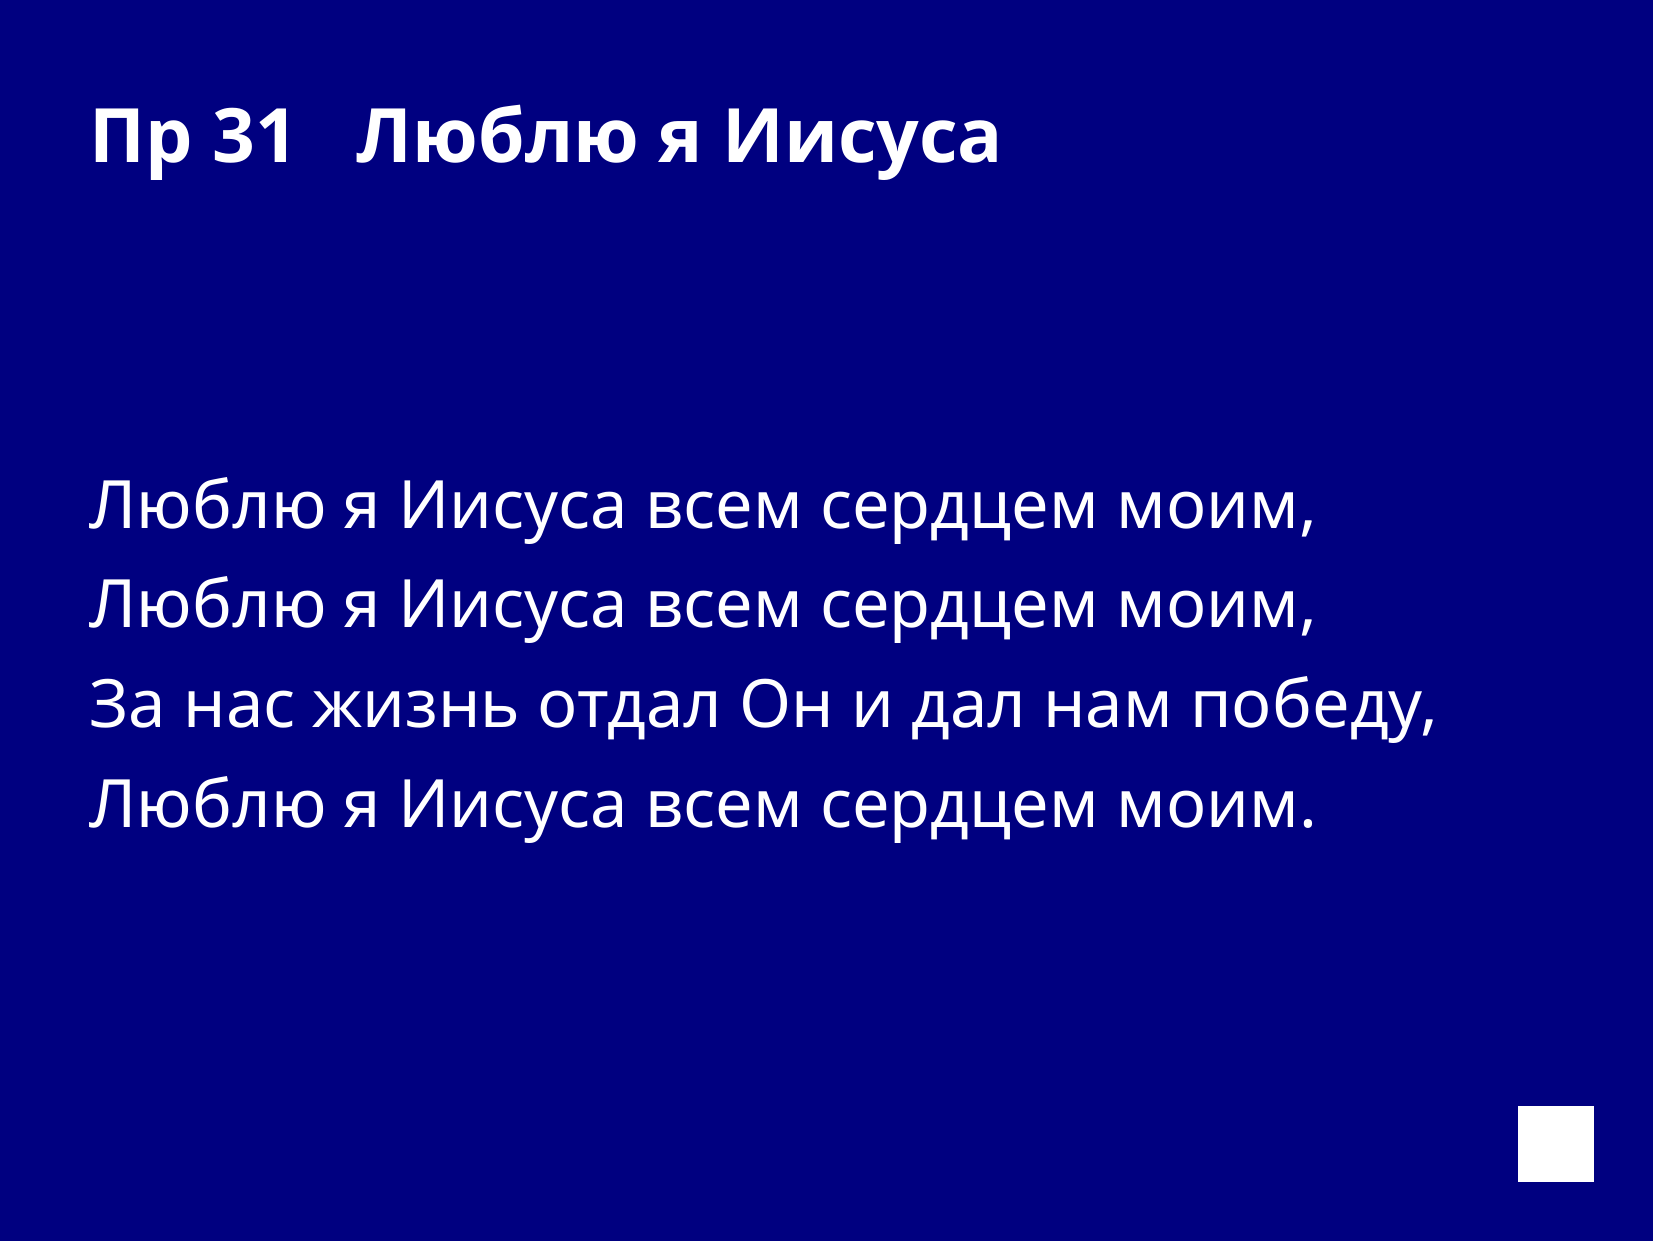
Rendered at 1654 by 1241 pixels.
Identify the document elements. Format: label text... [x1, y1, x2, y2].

text_box Люблю я Иисуса всем сердцем моим, Люблю я Иисуса всем сердцем моим, За нас жизнь отдал Он и дал нам победу, Люблю я Иисуса всем сердцем моим. [75, 188, 1576, 1163]
text_box [1518, 1106, 1594, 1182]
text_box Пр 31 Люблю я Иисуса [75, 75, 1576, 188]
